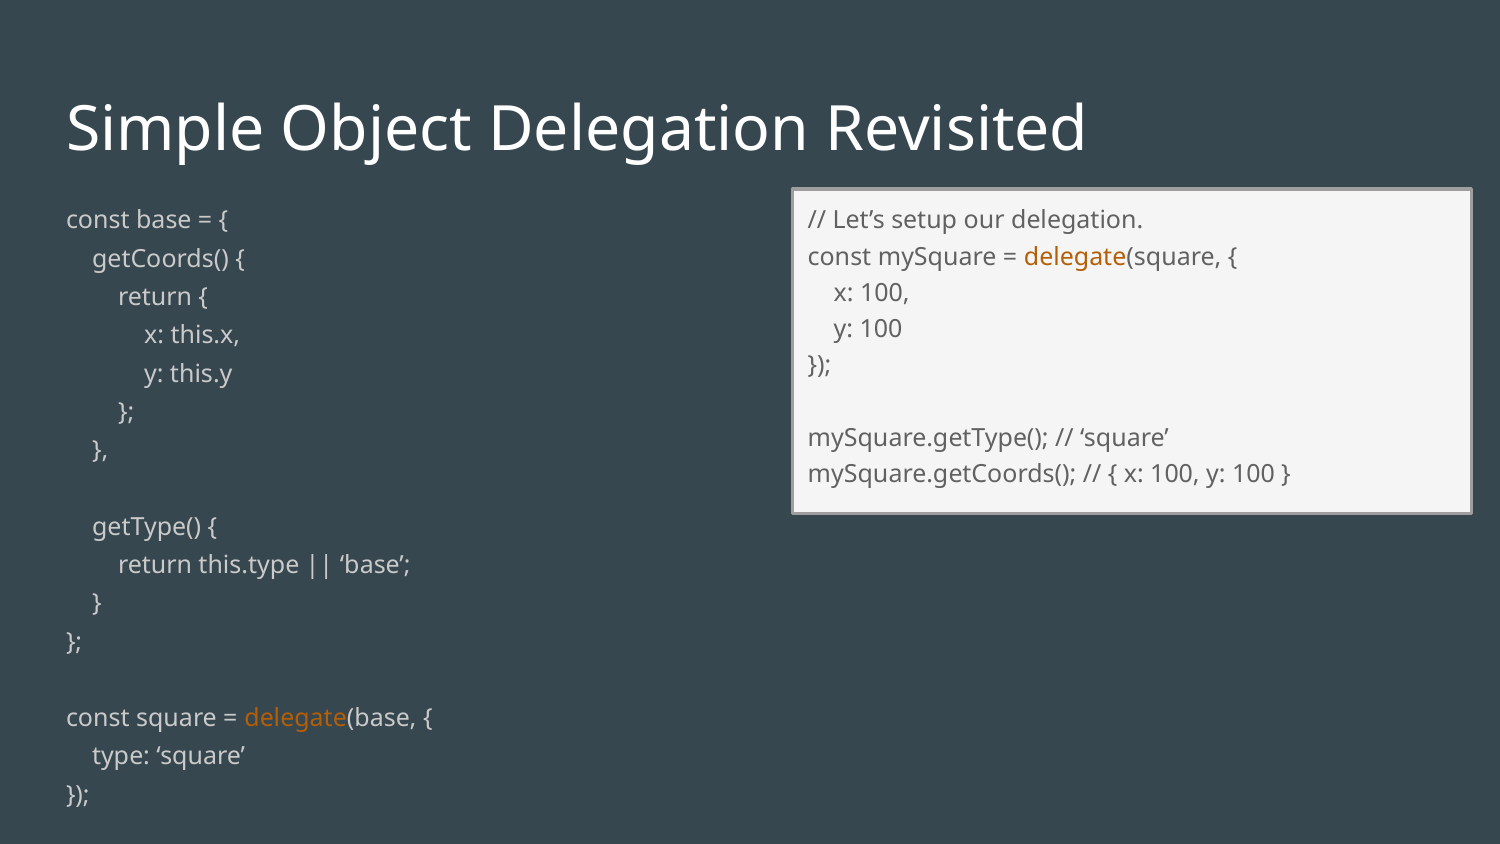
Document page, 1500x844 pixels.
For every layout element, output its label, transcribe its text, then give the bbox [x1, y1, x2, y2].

title Simple Object Delegation Revisited [51, 72, 1449, 167]
list const base = { getCoords() { return { x: this.x, y: this.y }; }, getType() { return this.type || ‘base’; } }; const square = delegate(base, { type: ‘square’ }); [51, 189, 708, 750]
list // Let’s setup our delegation. const mySquare = delegate(square, { x: 100, y: 100 }); mySquare.getType(); // ‘square’ mySquare.getCoords(); // { x: 100, y: 100 } [792, 189, 1472, 514]
